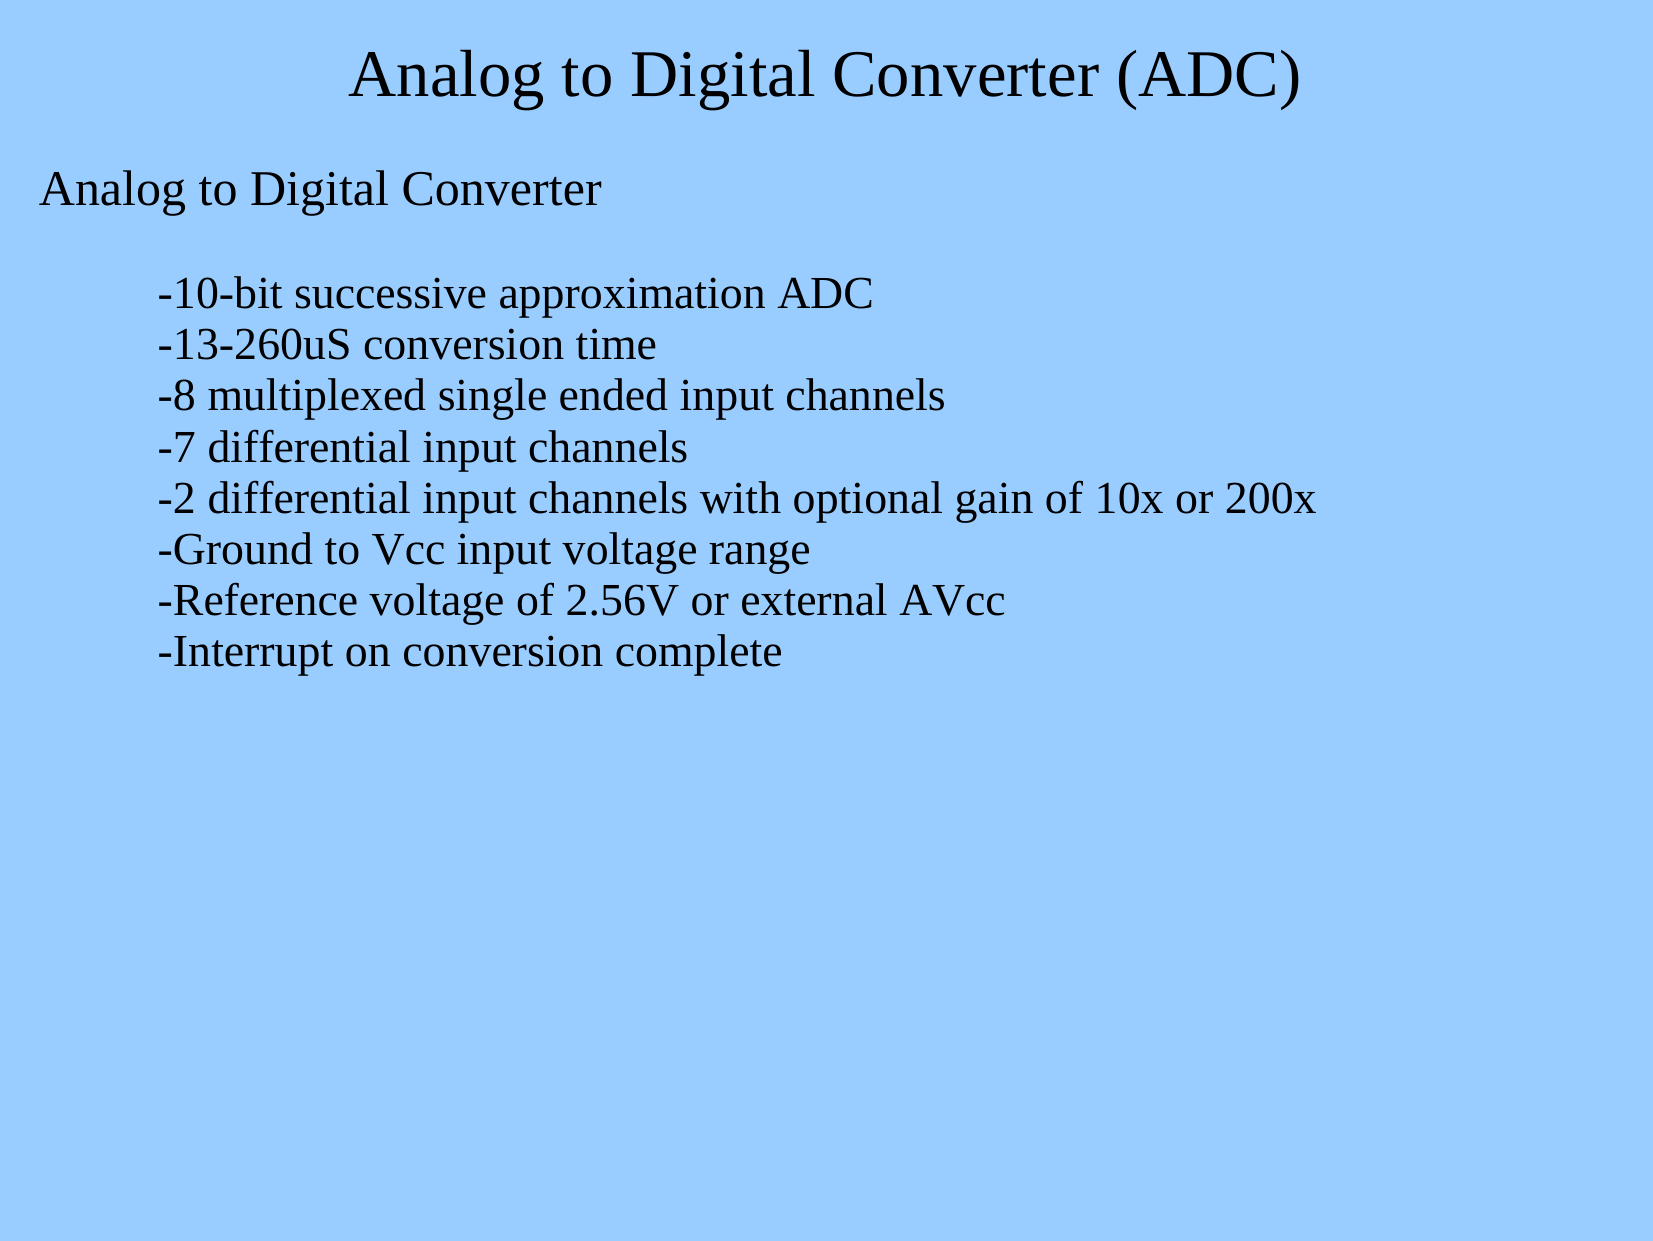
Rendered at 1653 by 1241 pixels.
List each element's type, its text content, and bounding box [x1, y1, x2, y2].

text_box Analog to Digital Converter (ADC) [348, 31, 1304, 107]
text_box Analog to Digital Converter -10-bit successive approximation ADC -13-260uS conversion time -8 multiplexed single ended input channels -7 differential input channels -2 differential input channels with optional gain of 10x or 200x -Ground to Vcc input voltage range -Reference voltage of 2.56V or external AVcc -Interrupt on conversion complete [39, 157, 1363, 1098]
